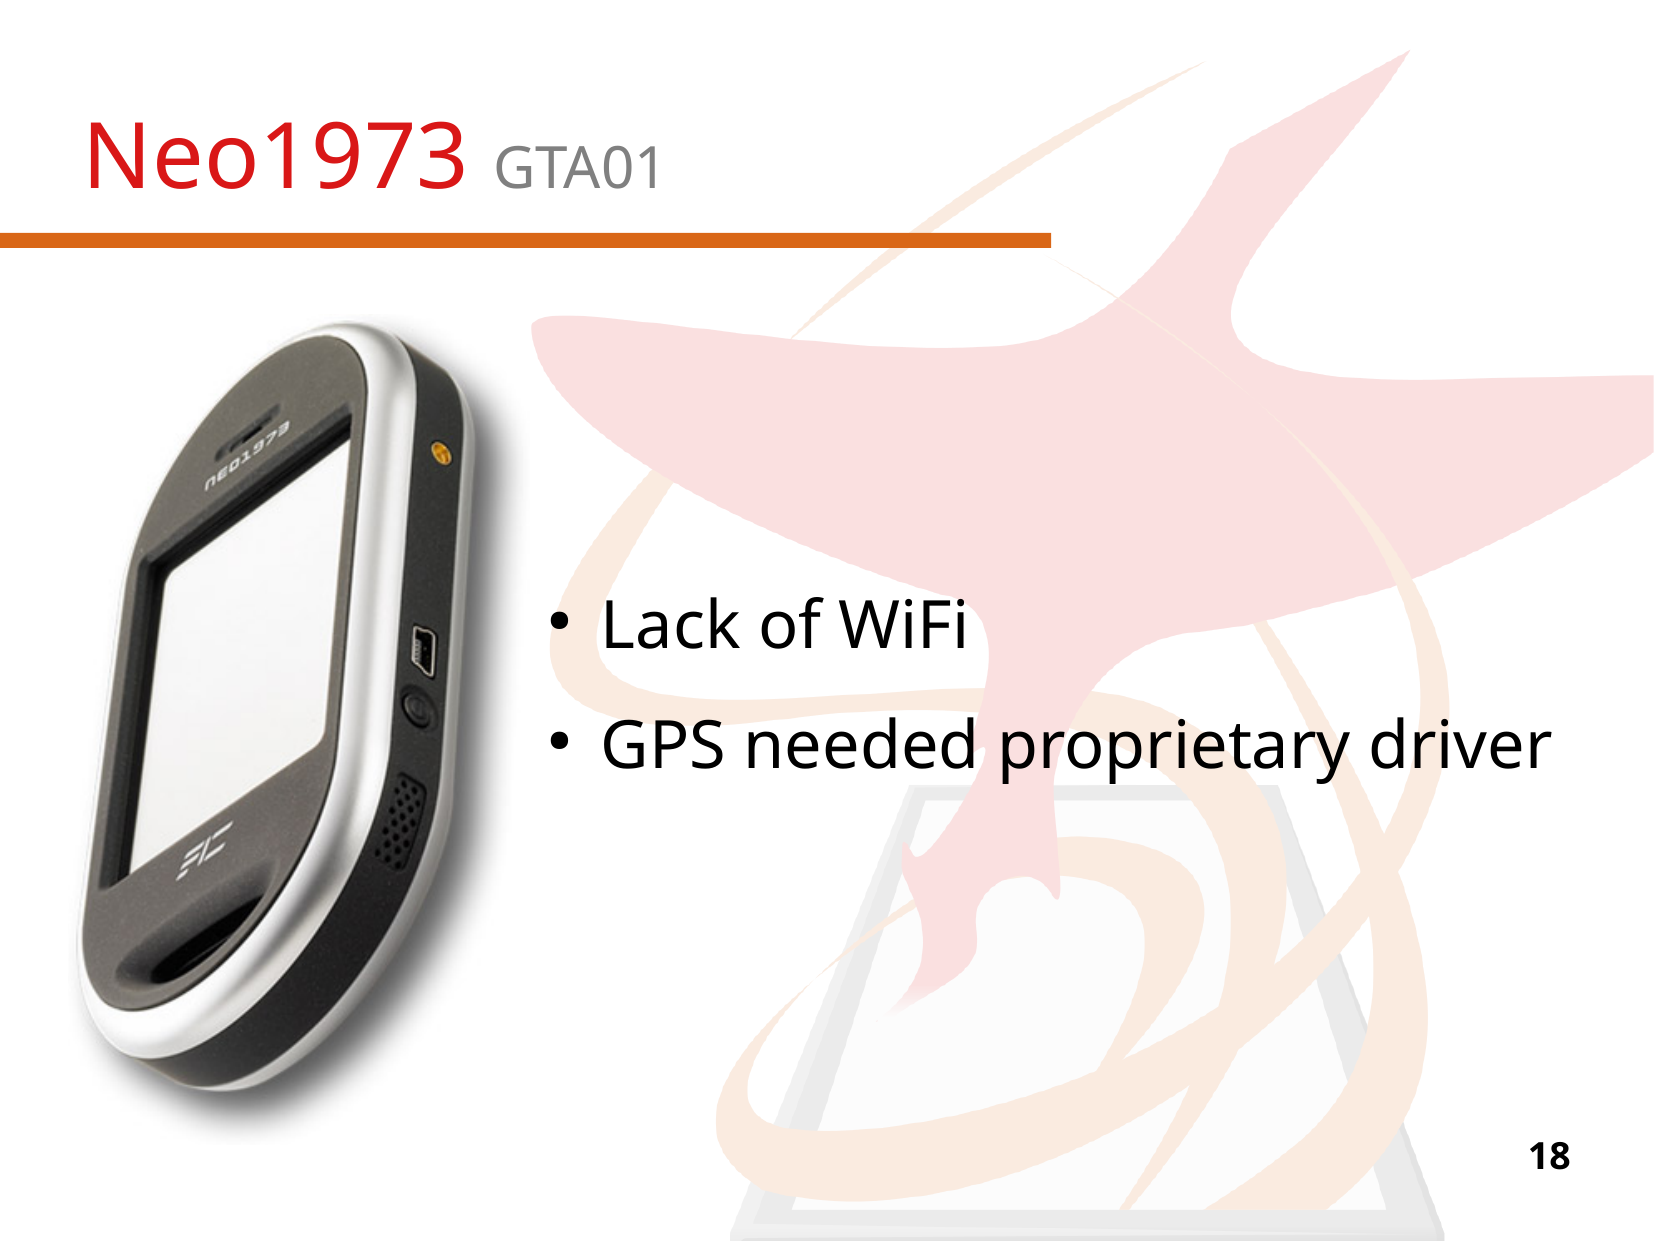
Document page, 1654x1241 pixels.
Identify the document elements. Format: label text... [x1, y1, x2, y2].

list Lack of WiFi GPS needed proprietary driver [529, 290, 1571, 1075]
title Neo1973 GTA01 [82, 49, 1571, 257]
picture [531, 49, 1654, 1241]
picture [68, 314, 530, 1145]
